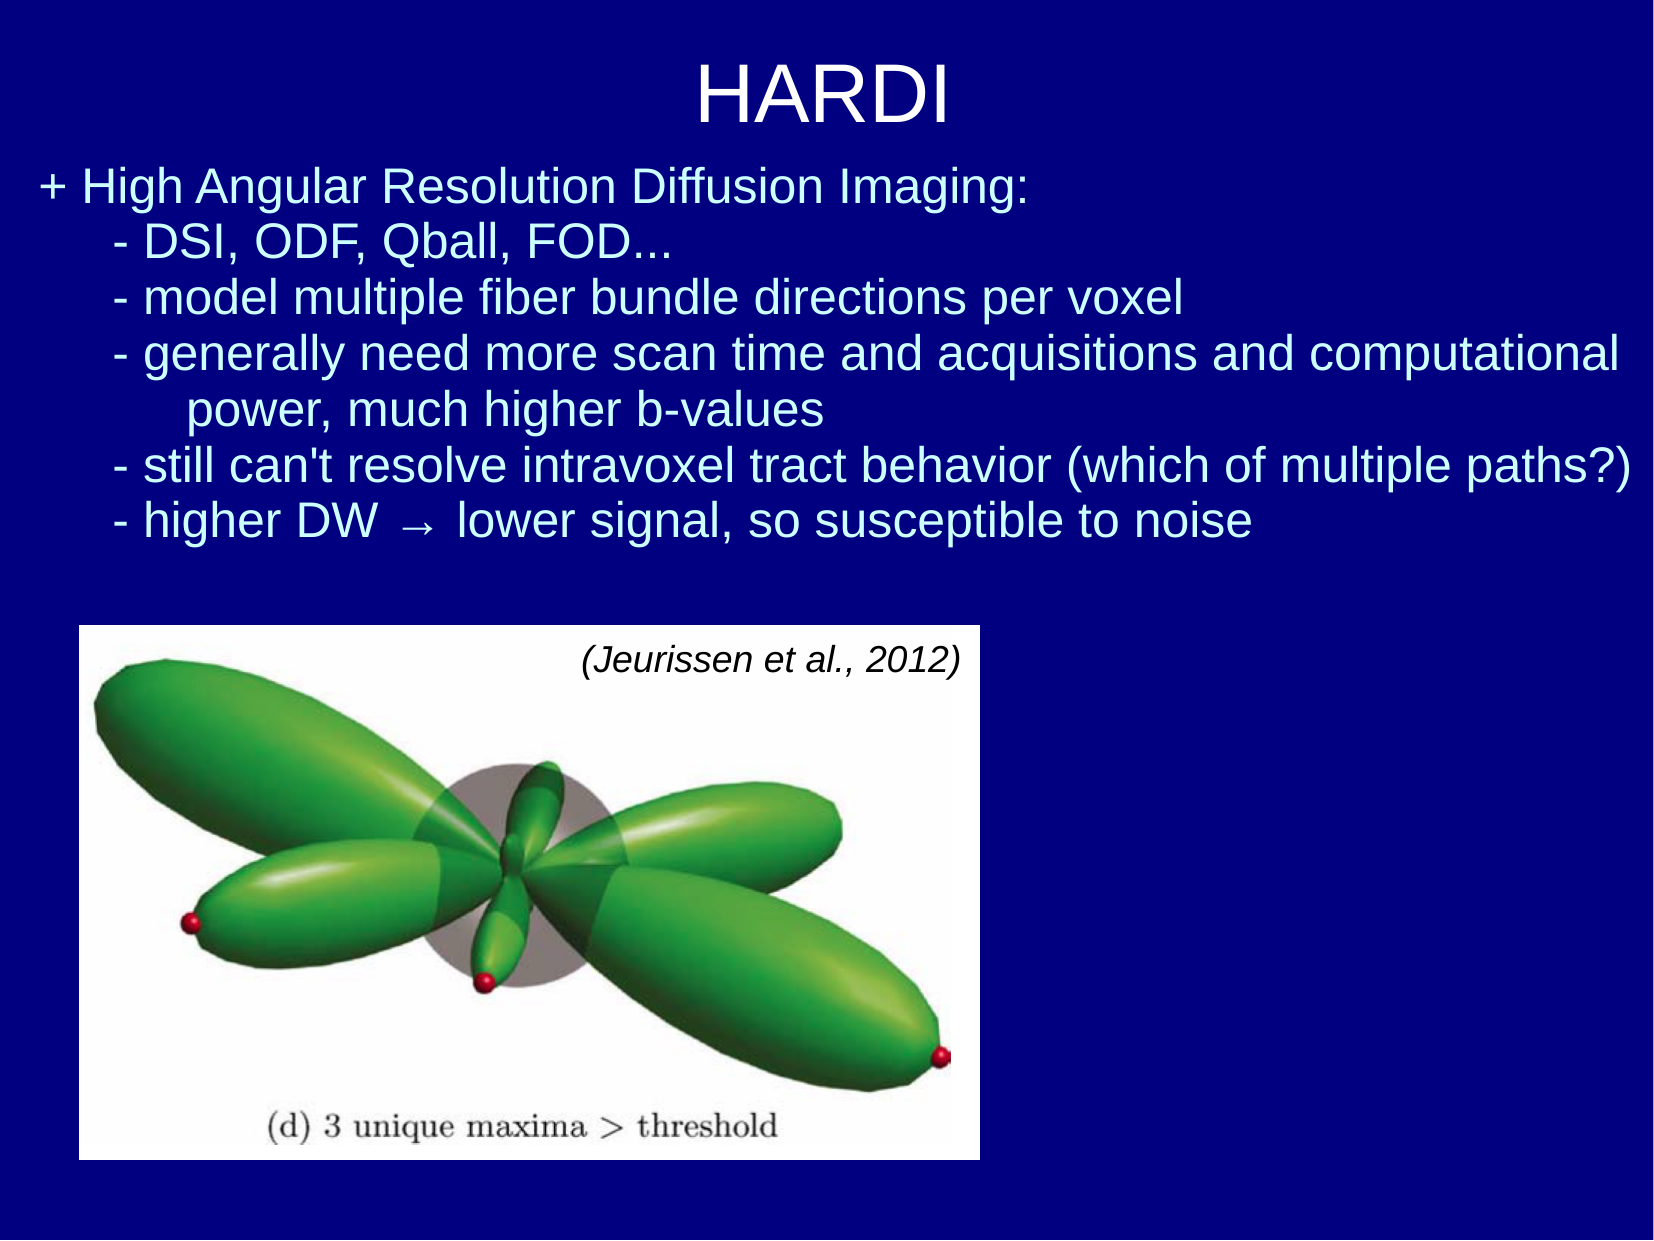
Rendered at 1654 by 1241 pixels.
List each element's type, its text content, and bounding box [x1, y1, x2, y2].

text_box (Jeurissen et al., 2012) [566, 630, 978, 688]
text_box + High Angular Resolution Diffusion Imaging: - DSI, ODF, Qball, FOD... - model multiple fiber bundle directions per voxel - generally need more scan time and acquisitions and computational power, much higher b-values - still can't resolve intravoxel tract behavior (which of multiple paths?) - higher DW → lower signal, so susceptible to noise [23, 150, 1650, 556]
text_box HARDI [141, 47, 1506, 141]
picture [79, 625, 980, 1160]
